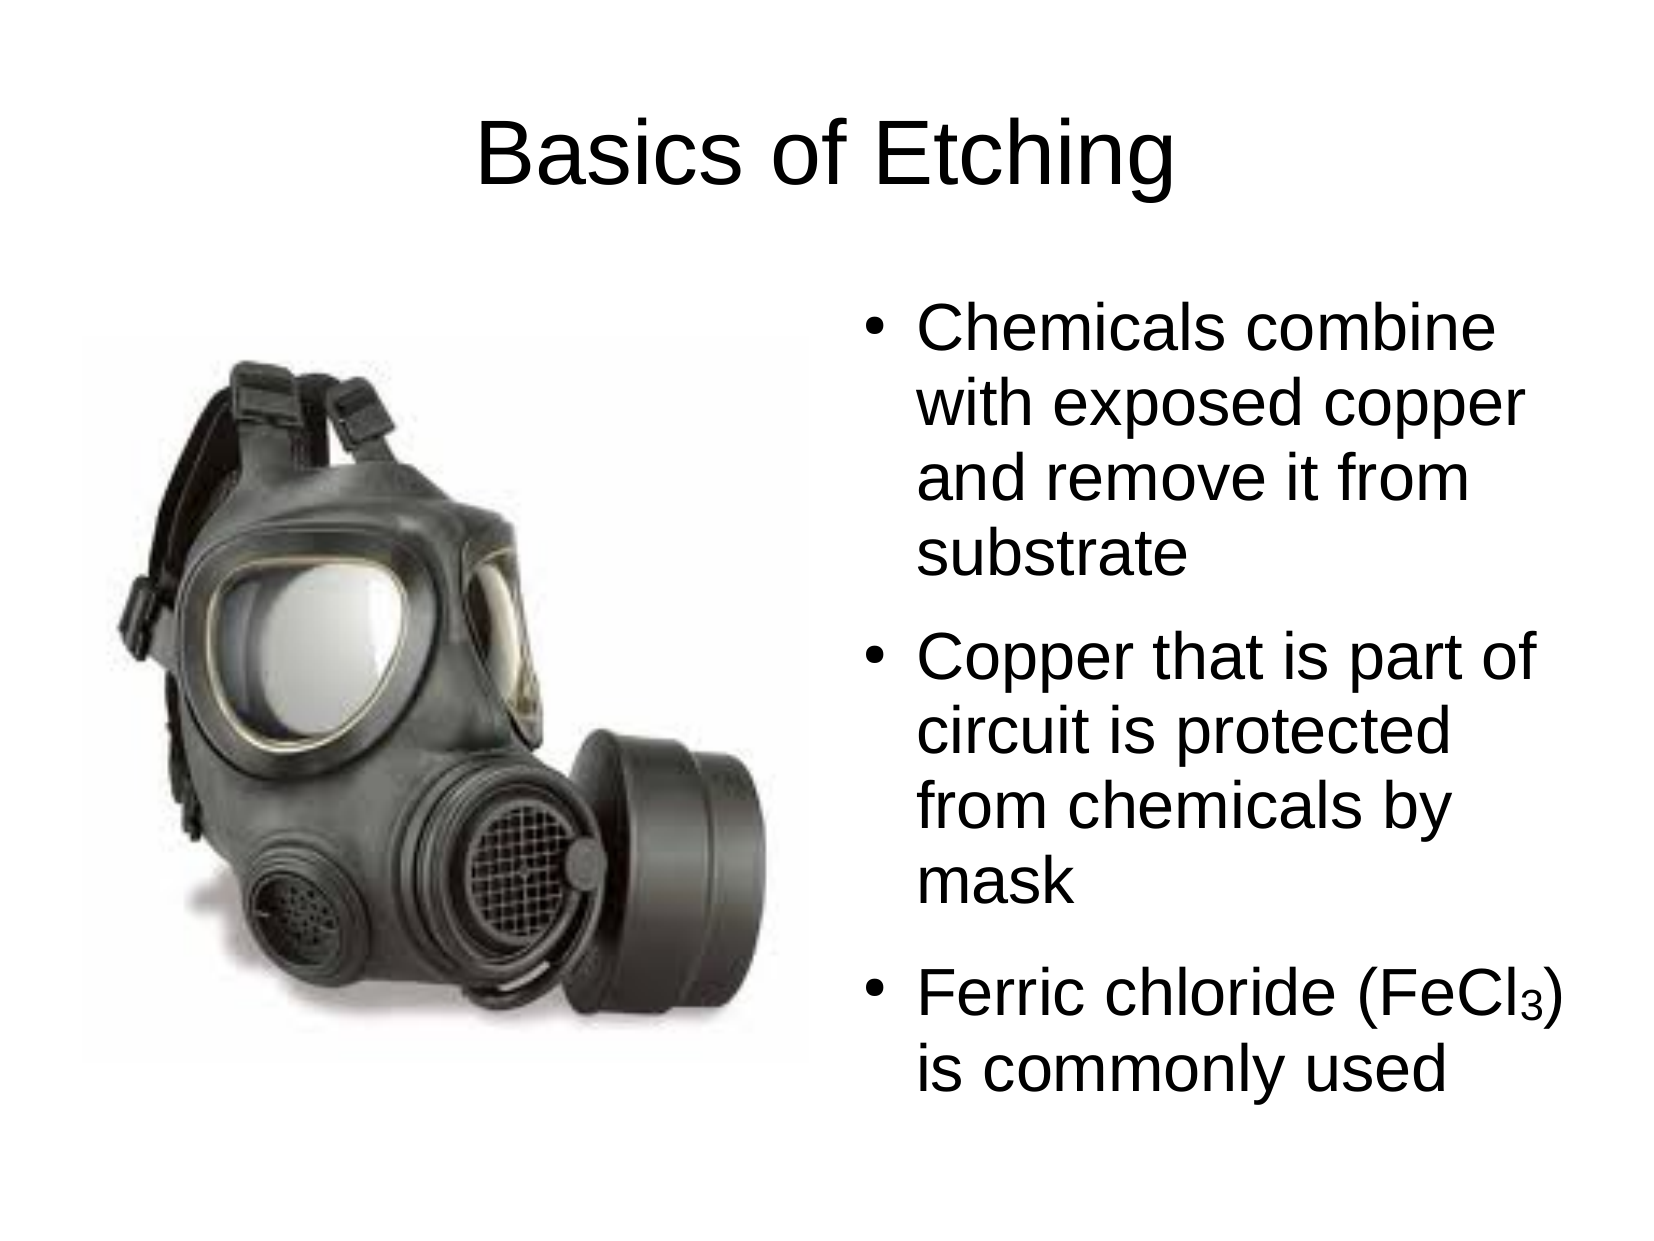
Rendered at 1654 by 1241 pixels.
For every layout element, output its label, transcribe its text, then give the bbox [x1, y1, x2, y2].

title Basics of Etching [82, 56, 1571, 250]
picture [82, 336, 809, 1063]
list Chemicals combine with exposed copper and remove it from substrate Copper that is part of circuit is protected from chemicals by mask Ferric chloride (FeCl3) is commonly used [845, 290, 1572, 1131]
